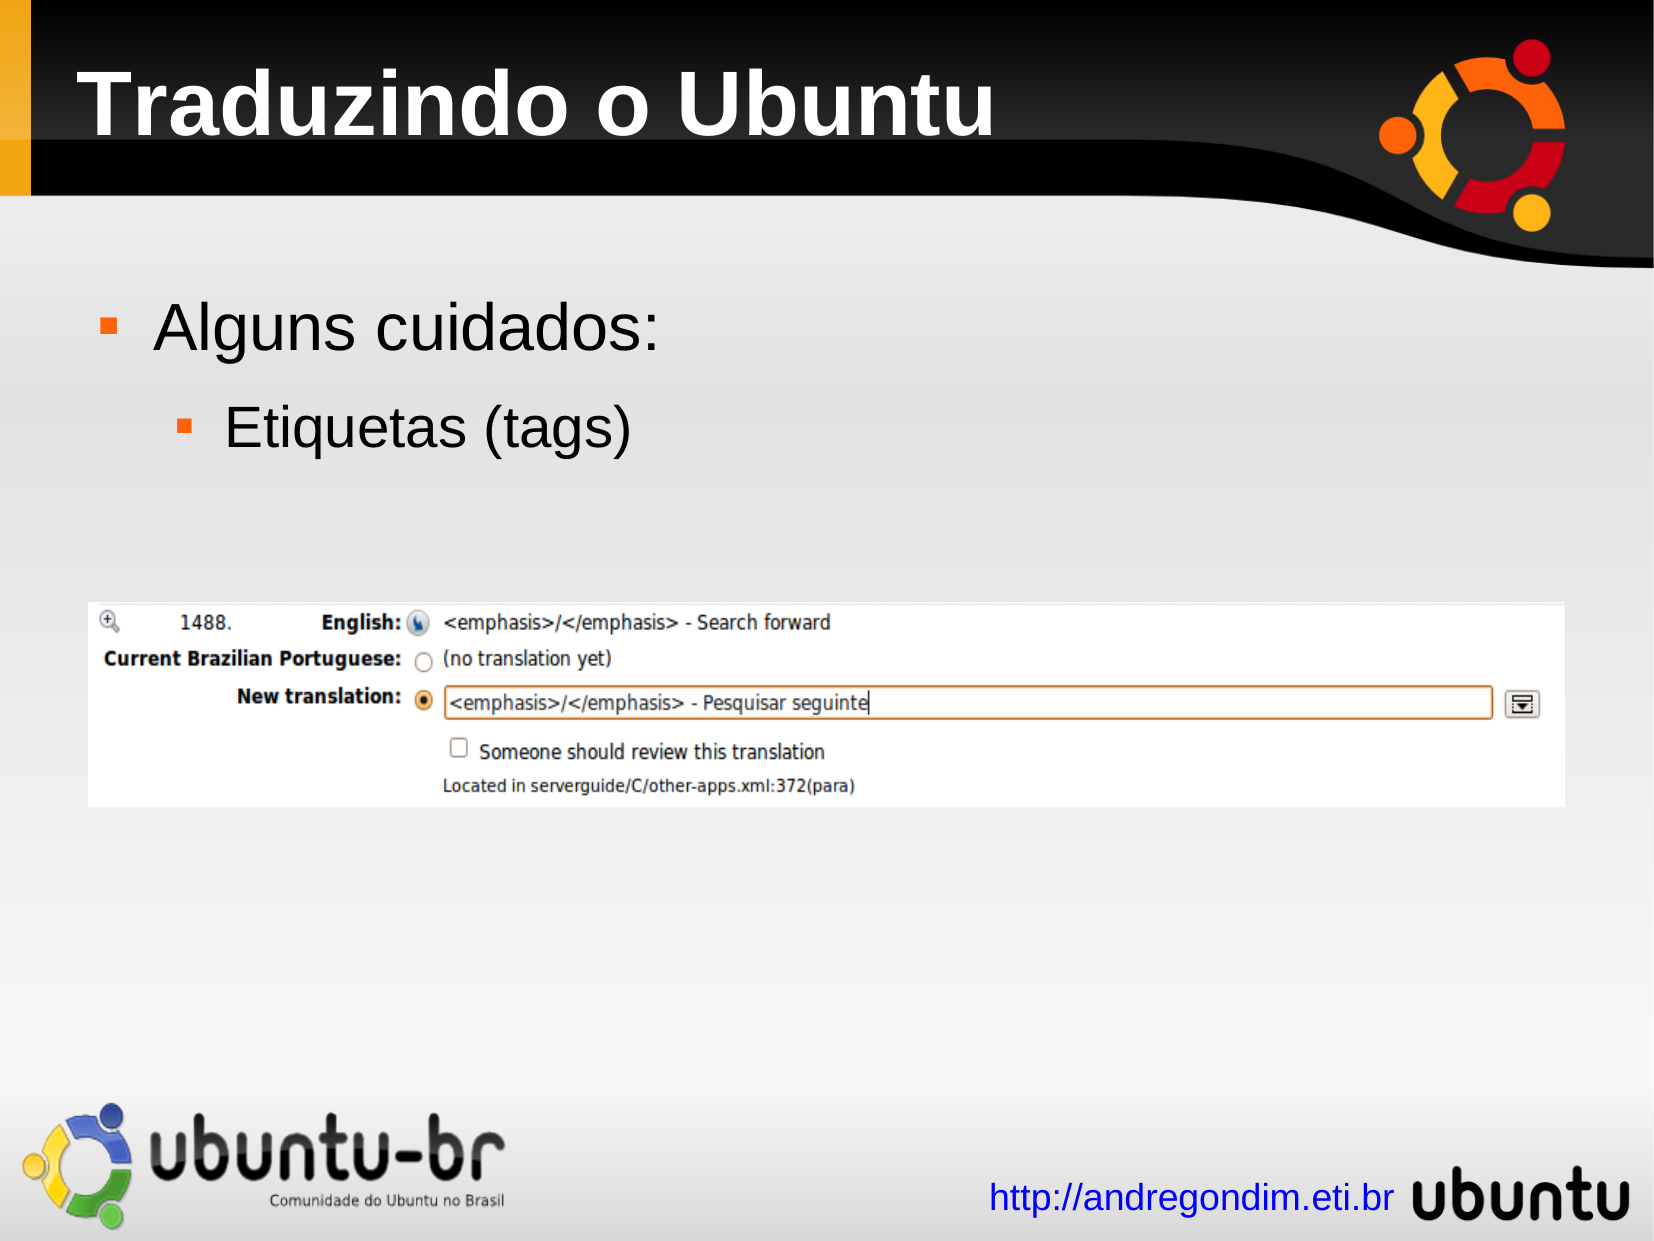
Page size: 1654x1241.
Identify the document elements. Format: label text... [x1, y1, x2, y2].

title Traduzindo o Ubuntu [76, 7, 1565, 200]
list Alguns cuidados: Etiquetas (tags) [82, 290, 1571, 502]
picture [0, 0, 1654, 1241]
